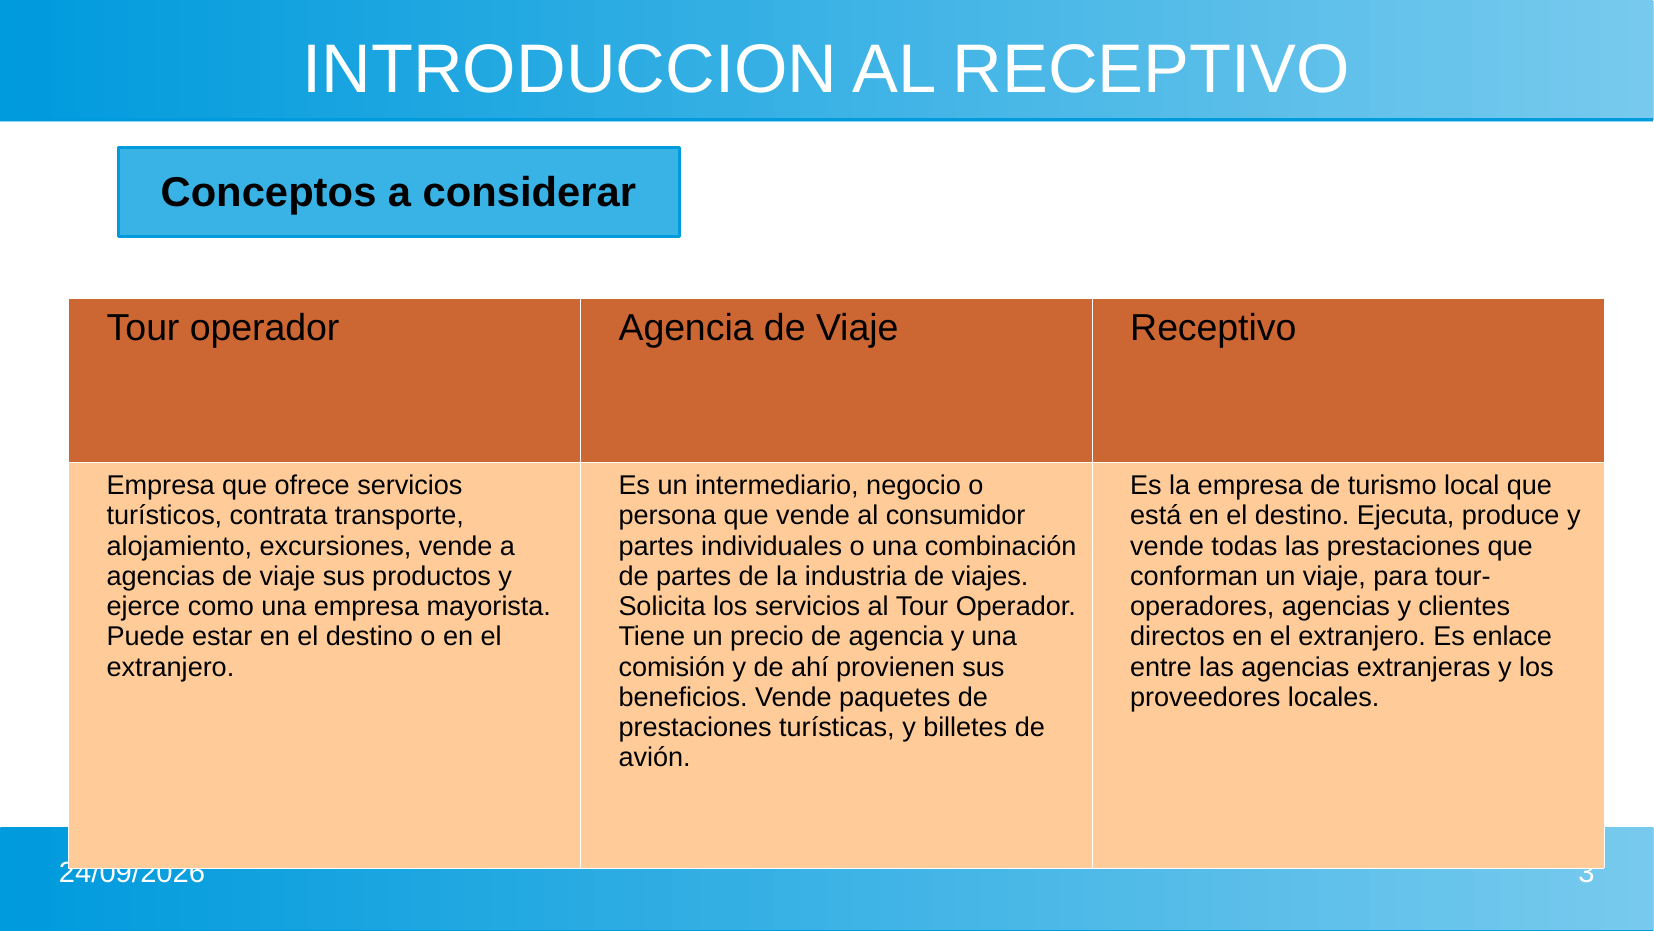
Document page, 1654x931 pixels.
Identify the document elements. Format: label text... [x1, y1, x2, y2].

table_header Tour operador [69, 299, 580, 462]
table_header Receptivo [1093, 299, 1604, 462]
table_cell Es un intermediario, negocio o persona que vende al consumidor partes individuales o una combinación de partes de la industria de viajes. Solicita los servicios al Tour Operador. Tiene un precio de agencia y una comisión y de ahí provienen sus beneficios. Vende paquetes de prestaciones turísticas, y billetes de avión. [581, 463, 1092, 868]
table_cell Empresa que ofrece servicios turísticos, contrata transporte, alojamiento, excursiones, vende a agencias de viaje sus productos y ejerce como una empresa mayorista. Puede estar en el destino o en el extranjero. [69, 463, 580, 868]
table_header Agencia de Viaje [581, 299, 1092, 462]
table_cell Es la empresa de turismo local que está en el destino. Ejecuta, produce y vende todas las prestaciones que conforman un viaje, para tour-operadores, agencias y clientes directos en el extranjero. Es enlace entre las agencias extranjeras y los proveedores locales. [1093, 463, 1604, 868]
title INTRODUCCION AL RECEPTIVO [58, 29, 1595, 108]
text_box Conceptos a considerar [118, 147, 680, 237]
